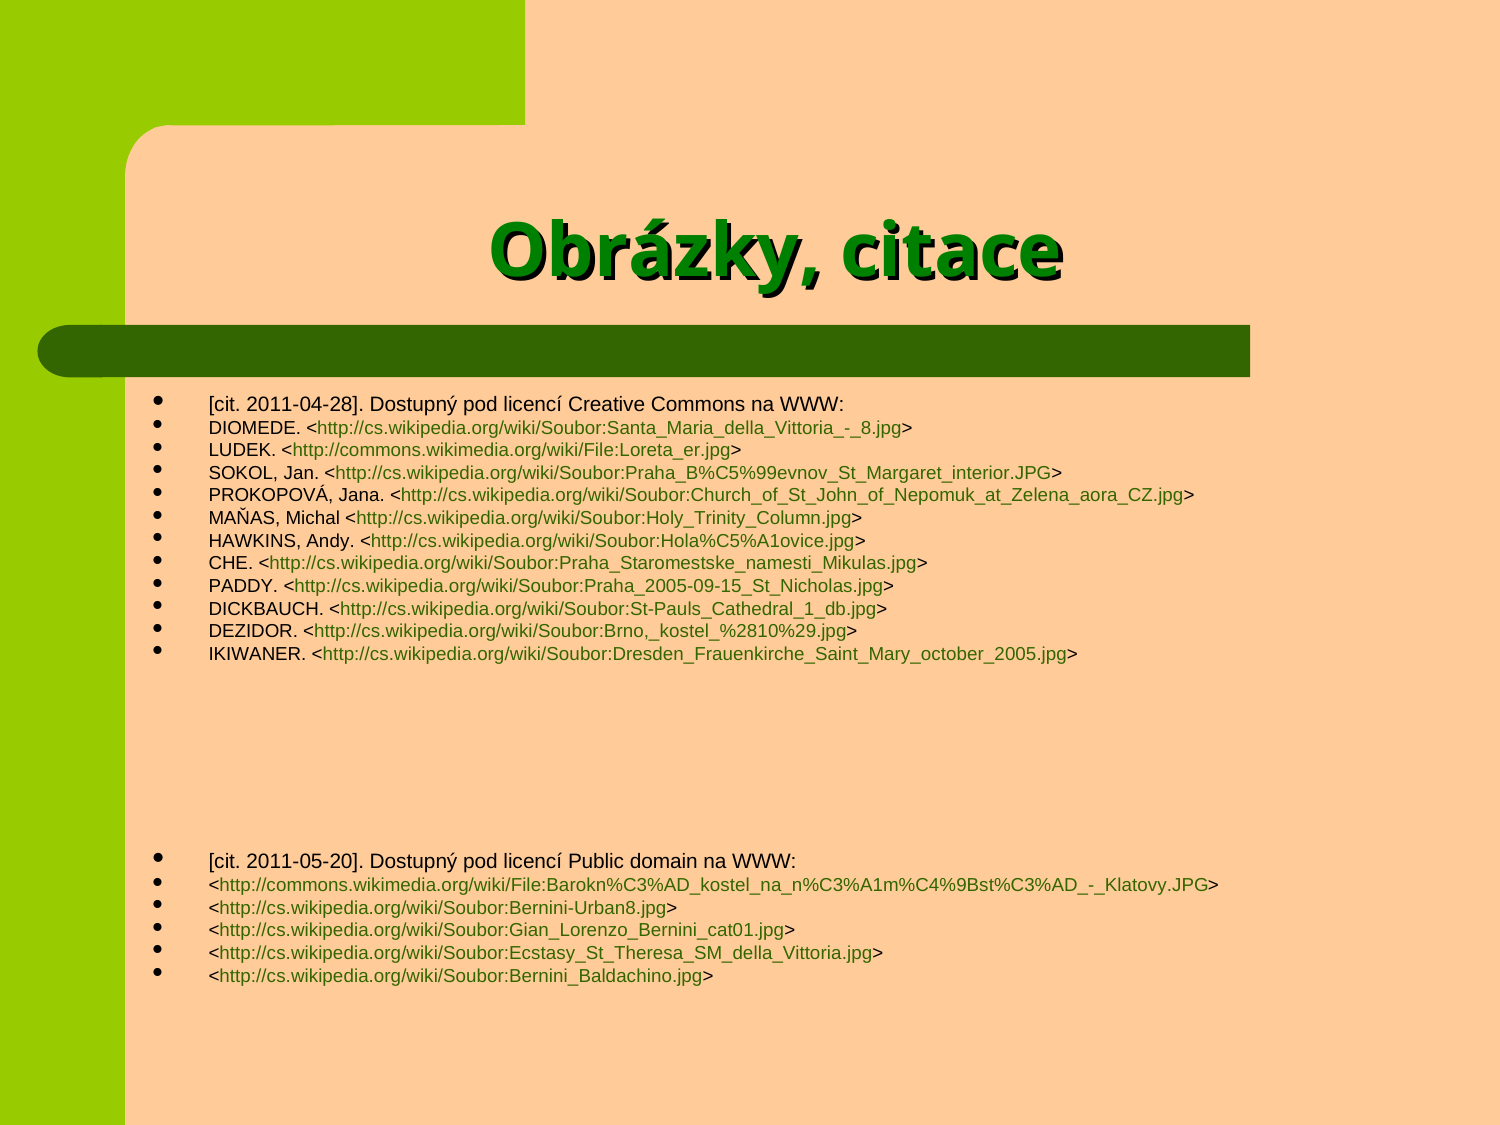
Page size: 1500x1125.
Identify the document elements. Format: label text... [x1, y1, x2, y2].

title Obrázky, citace [136, 136, 1414, 301]
list [cit. 2011-04-28]. Dostupný pod licencí Creative Commons na WWW: DIOMEDE. <http://cs.wikipedia.org/wiki/Soubor:Santa_Maria_della_Vittoria_-_8.jpg> LUDEK. <http://commons.wikimedia.org/wiki/File:Loreta_er.jpg> SOKOL, Jan. <http://cs.wikipedia.org/wiki/Soubor:Praha_B%C5%99evnov_St_Margaret_interior.JPG> PROKOPOVÁ, Jana. <http://cs.wikipedia.org/wiki/Soubor:Church_of_St_John_of_Nepomuk_at_Zelena_aora_CZ.jpg> MAŇAS, Michal <http://cs.wikipedia.org/wiki/Soubor:Holy_Trinity_Column.jpg> HAWKINS, Andy. <http://cs.wikipedia.org/wiki/Soubor:Hola%C5%A1ovice.jpg> CHE. <http://cs.wikipedia.org/wiki/Soubor:Praha_Staromestske_namesti_Mikulas.jpg> PADDY. <http://cs.wikipedia.org/wiki/Soubor:Praha_2005-09-15_St_Nicholas.jpg> DICKBAUCH. <http://cs.wikipedia.org/wiki/Soubor:St-Pauls_Cathedral_1_db.jpg> DEZIDOR. <http://cs.wikipedia.org/wiki/Soubor:Brno,_kostel_%2810%29.jpg> IKIWANER. <http://cs.wikipedia.org/wiki/Soubor:Dresden_Frauenkirche_Saint_Mary_october_2005.jpg> [cit. 2011-05-20]. Dostupný pod licencí Public domain na WWW: <http://commons.wikimedia.org/wiki/File:Barokn%C3%AD_kostel_na_n%C3%A1m%C4%9Bst%C3%AD_-_Klatovy.JPG> <http://cs.wikipedia.org/wiki/Soubor:Bernini-Urban8.jpg> <http://cs.wikipedia.org/wiki/Soubor:Gian_Lorenzo_Bernini_cat01.jpg> <http://cs.wikipedia.org/wiki/Soubor:Ecstasy_St_Theresa_SM_della_Vittoria.jpg> <http://cs.wikipedia.org/wiki/Soubor:Bernini_Baldachino.jpg> [137, 387, 1400, 1125]
